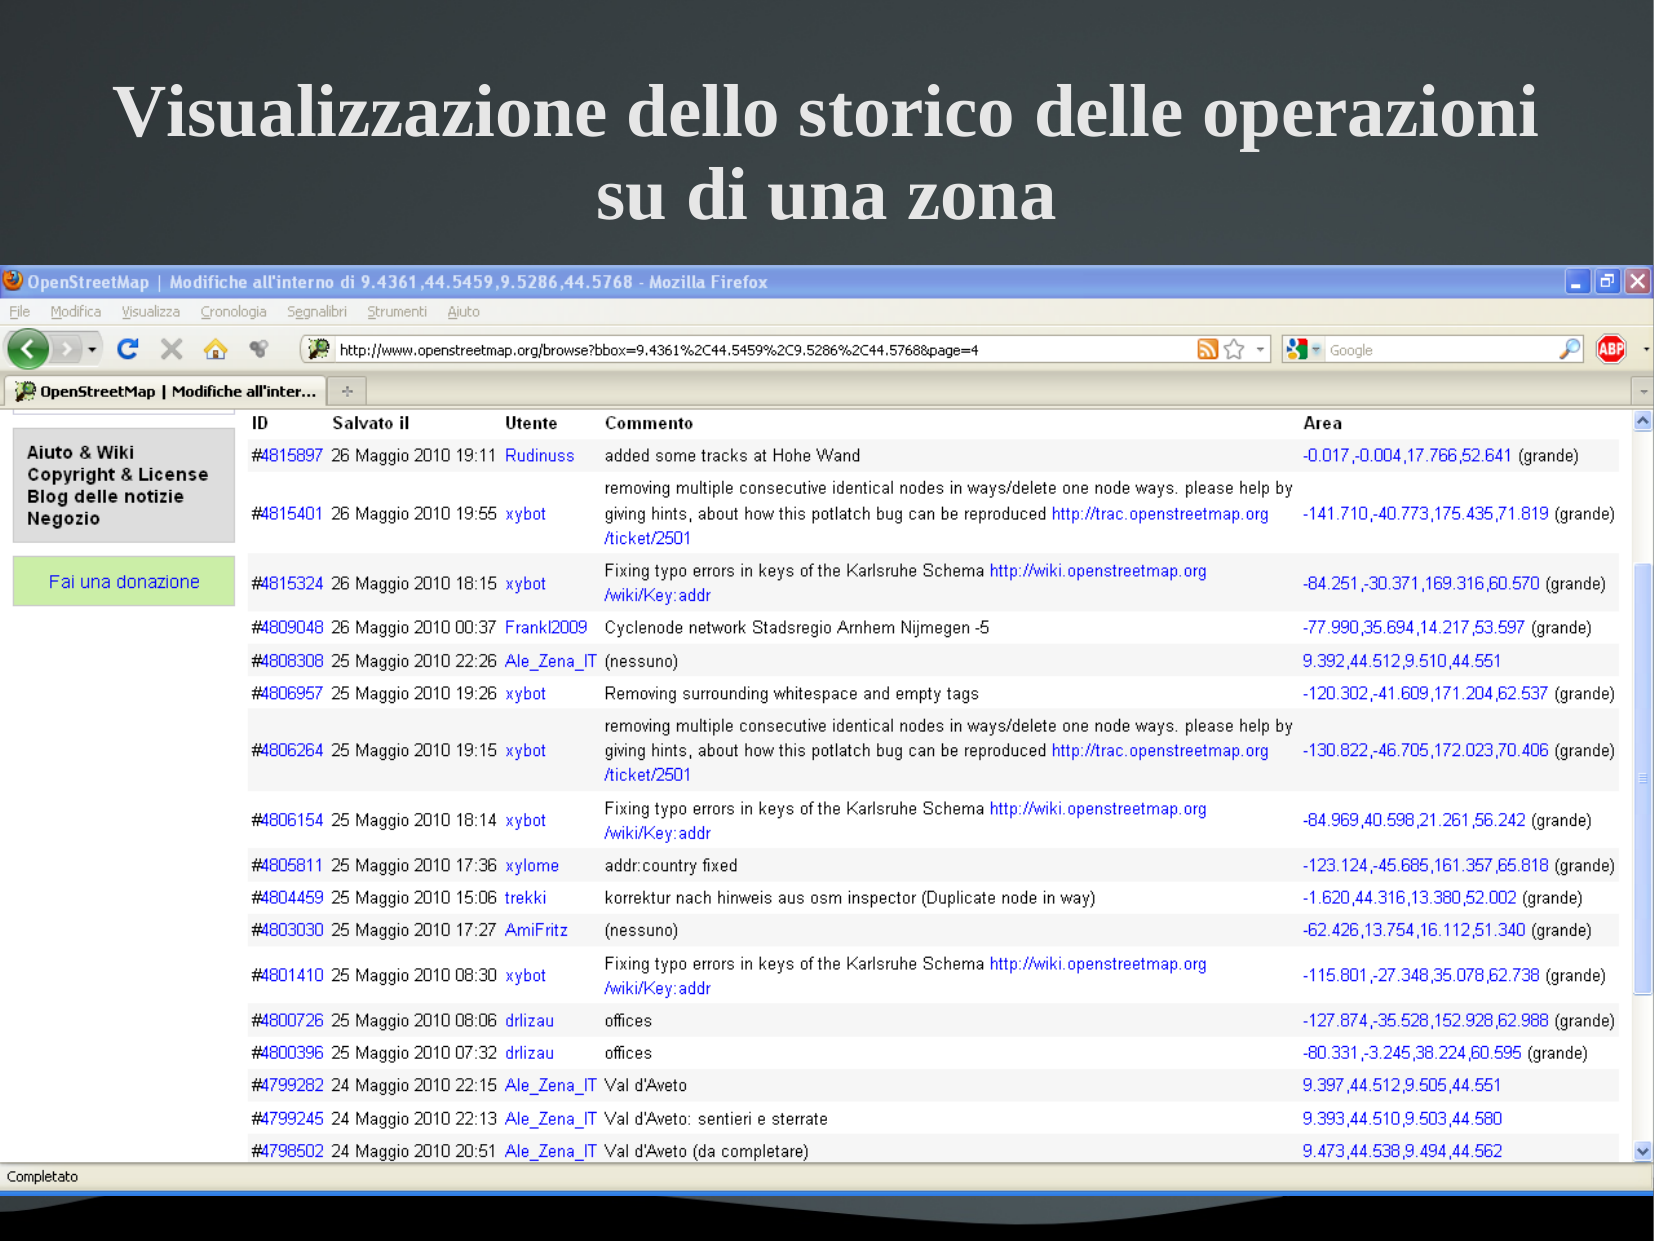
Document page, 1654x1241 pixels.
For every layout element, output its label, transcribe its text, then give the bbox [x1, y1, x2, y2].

picture [0, 0, 1654, 1241]
title Visualizzazione dello storico delle operazioni su di una zona [82, 56, 1571, 250]
